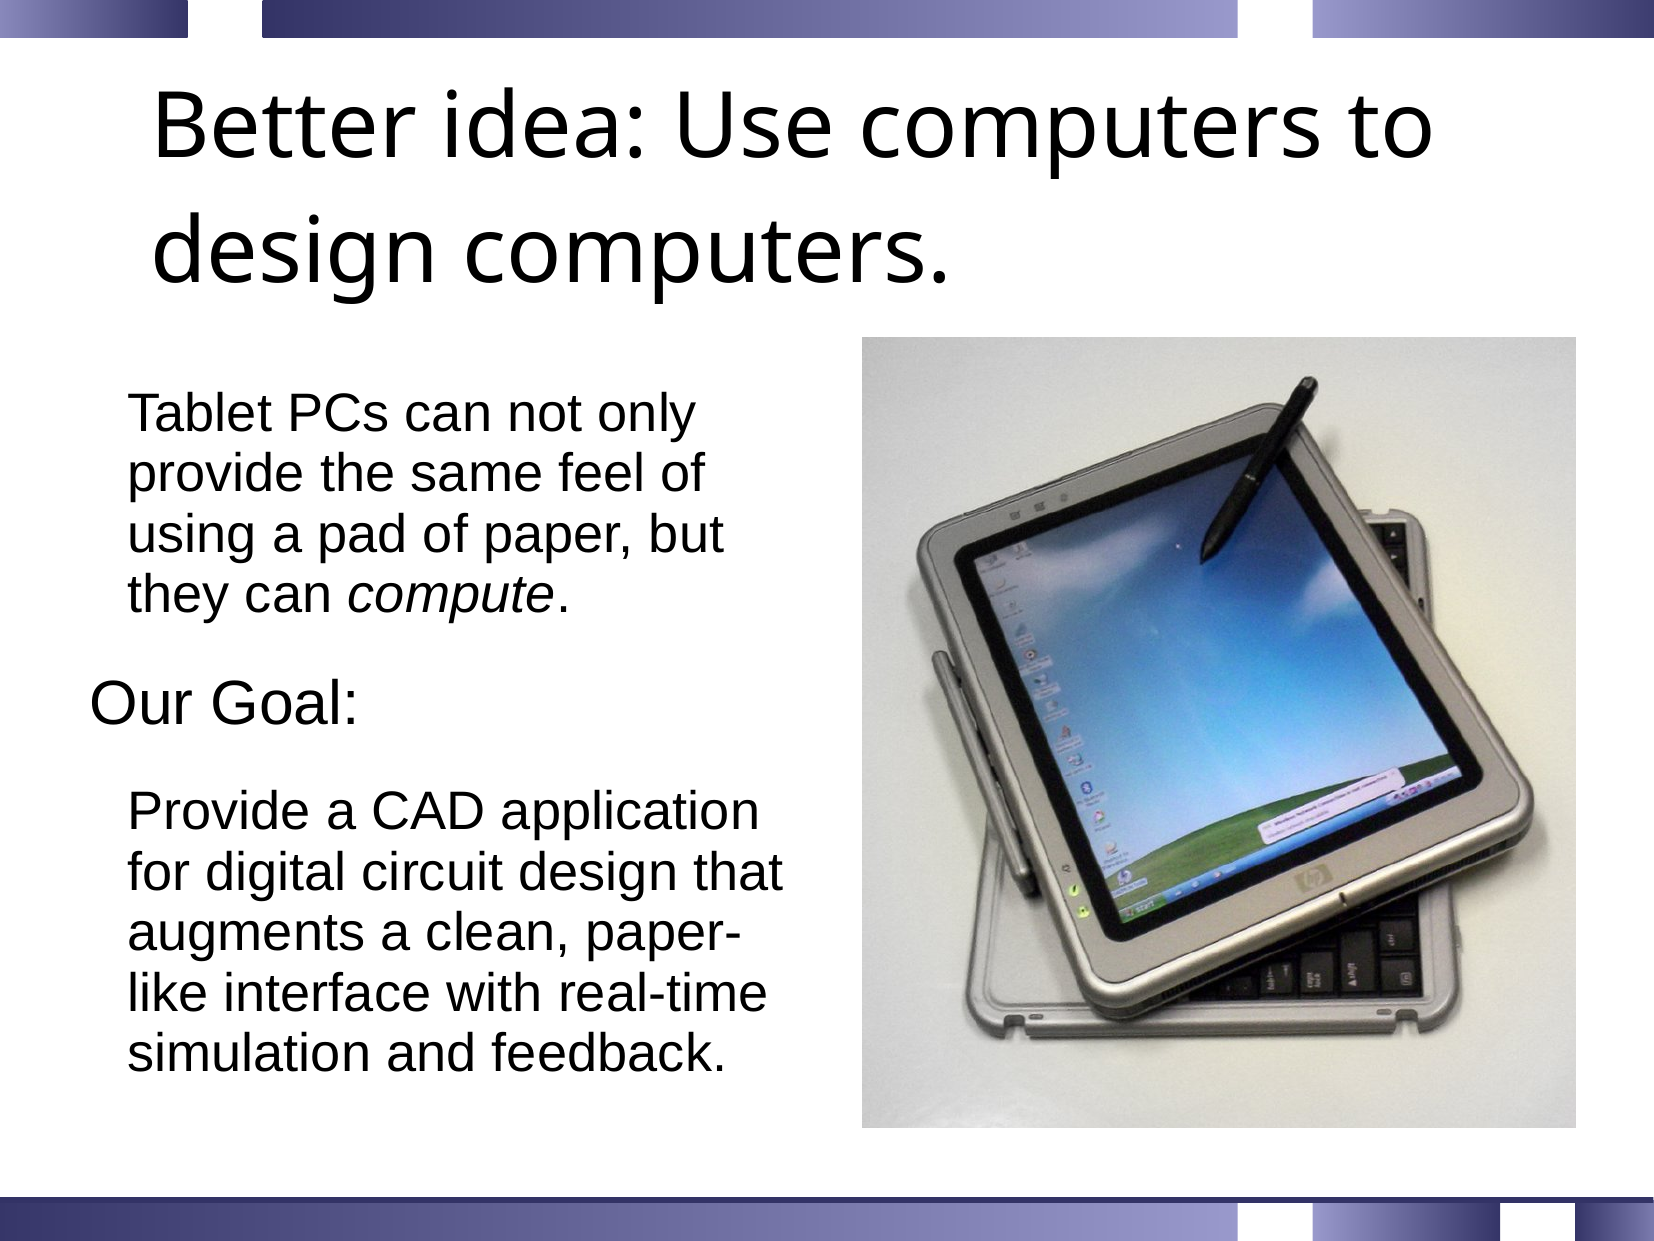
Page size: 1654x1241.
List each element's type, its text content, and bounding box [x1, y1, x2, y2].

text_box [1312, 0, 1654, 38]
text_box Tablet PCs can not only provide the same feel of using a pad of paper, but they can compute. [112, 375, 788, 661]
text_box [0, 1203, 1238, 1241]
text_box Our Goal: [75, 660, 563, 811]
text_box [262, 0, 1238, 37]
text_box Provide a CAD application for digital circuit design that augments a clean, paper-like interface with real-time simulation and feedback. [112, 773, 826, 1111]
picture [862, 337, 1576, 1128]
title Better idea: Use computers to design computers. [150, 37, 1501, 332]
text_box [1575, 1203, 1654, 1241]
text_box [0, 0, 188, 38]
text_box [1312, 1203, 1501, 1241]
